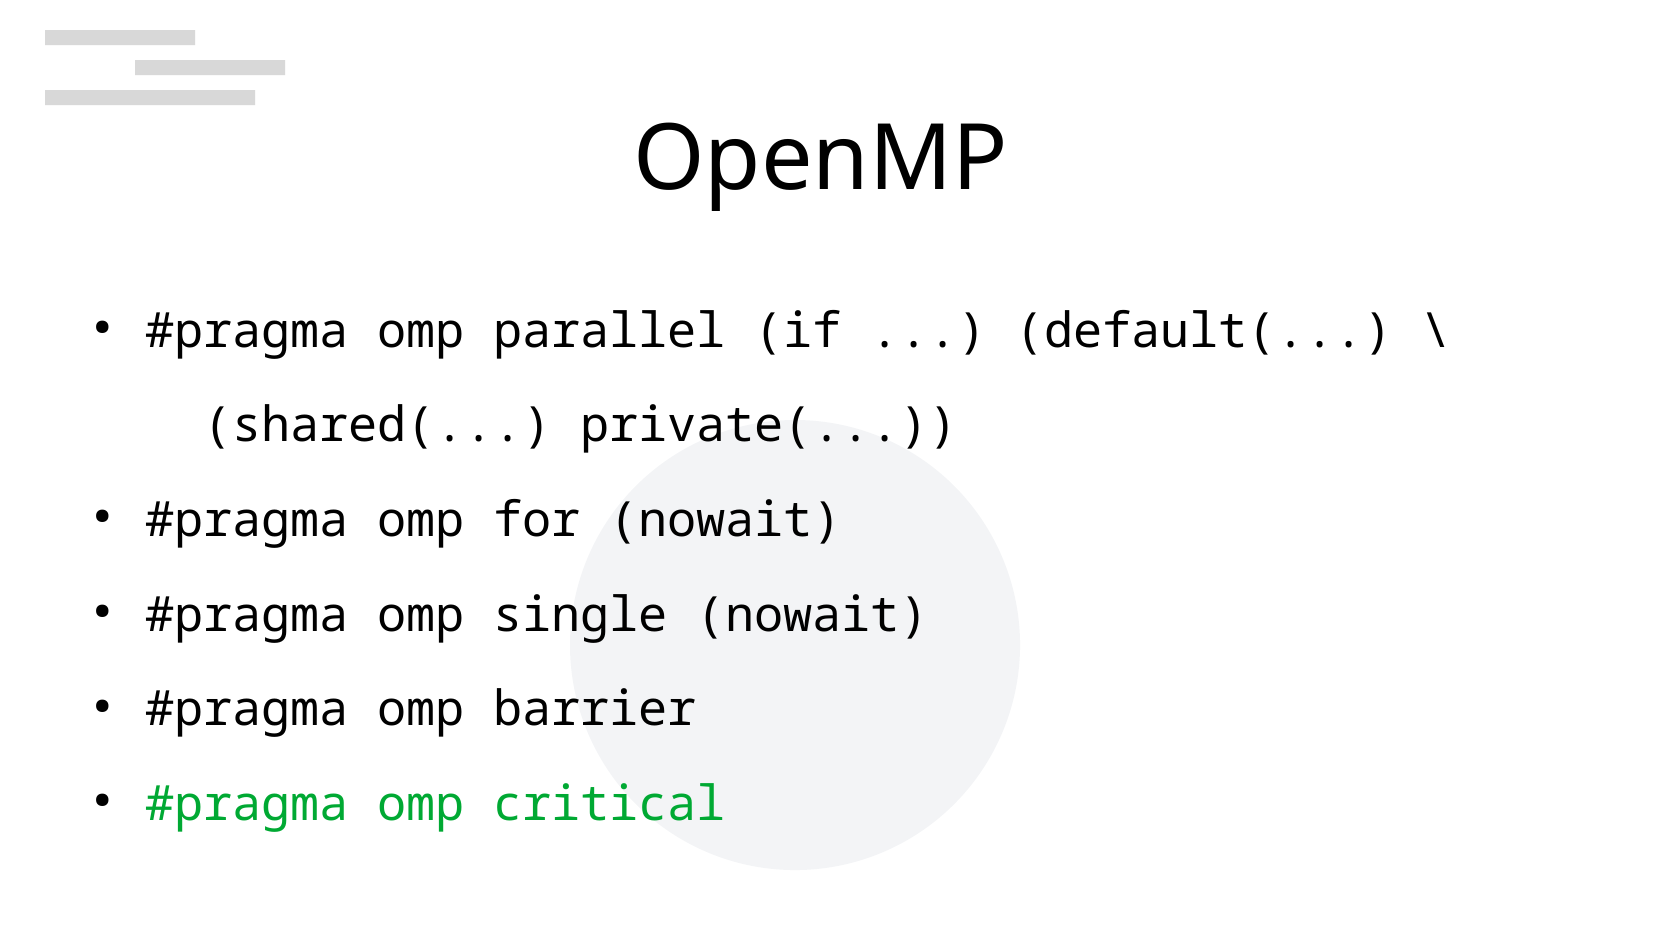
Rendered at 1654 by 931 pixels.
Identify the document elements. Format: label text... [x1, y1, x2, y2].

list #pragma omp parallel (if ...) (default(...) \ (shared(...) private(...)) #pragma omp for (nowait) #pragma omp single (nowait) #pragma omp barrier #pragma omp critical [76, 295, 1565, 835]
title OpenMP [76, 76, 1565, 233]
